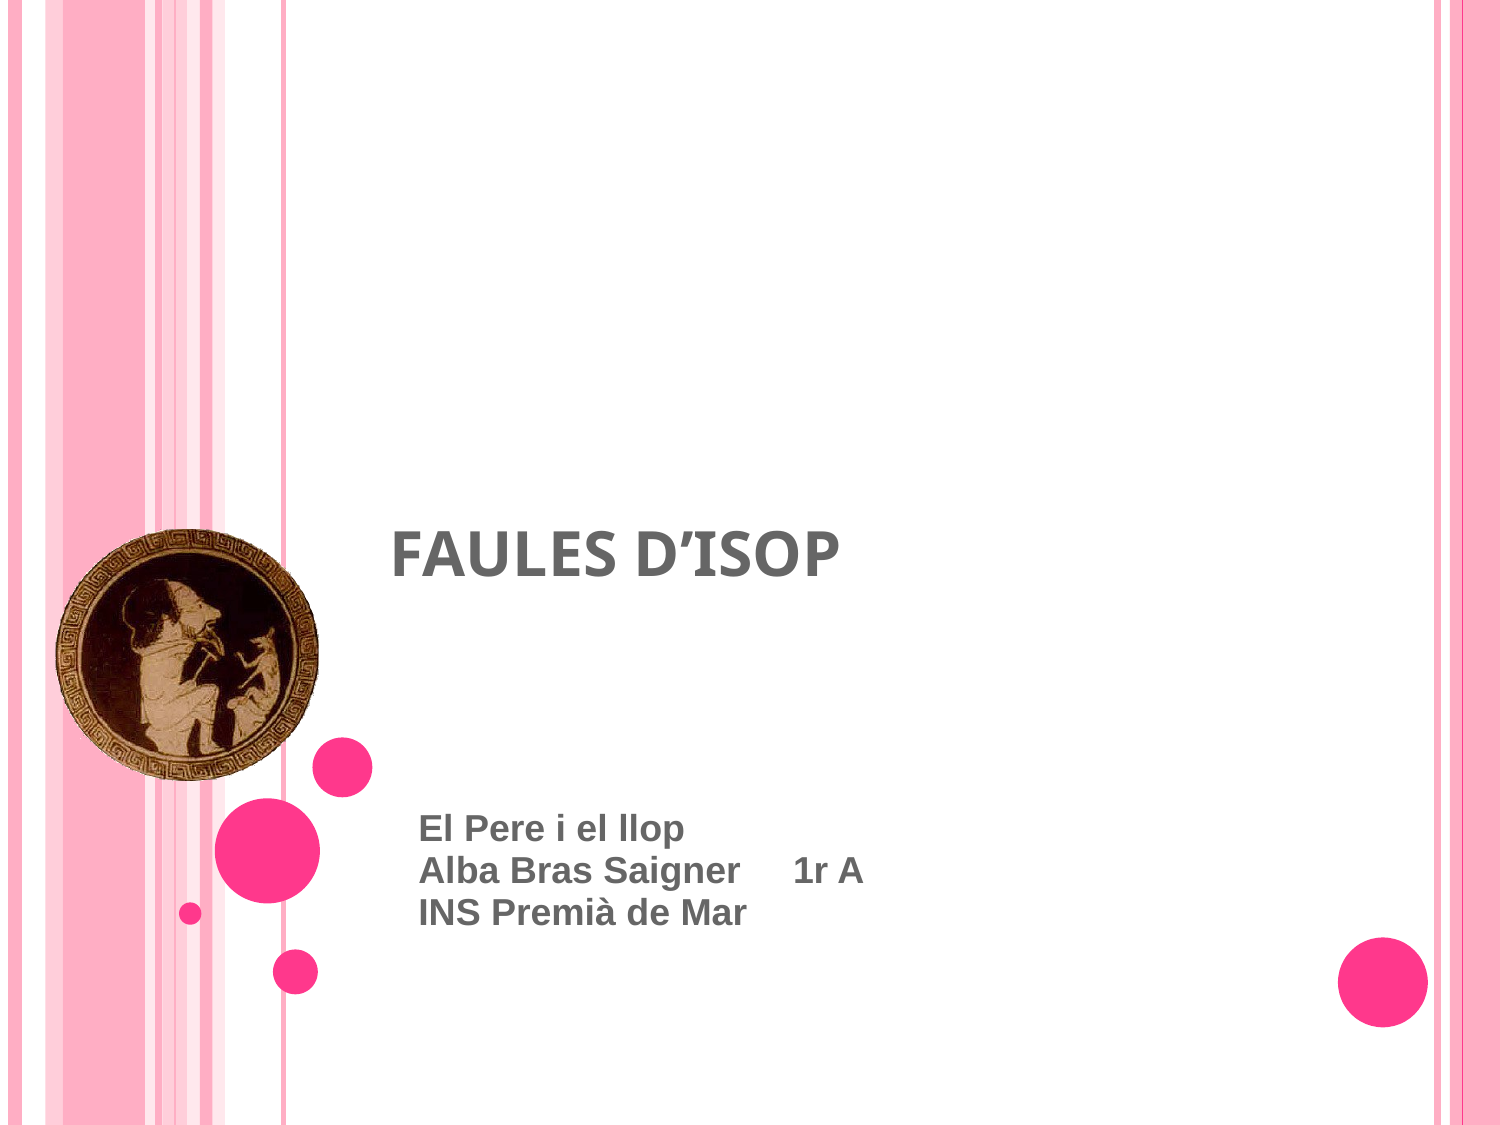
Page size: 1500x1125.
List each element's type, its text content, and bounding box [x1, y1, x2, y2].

picture [46, 515, 328, 794]
text_box FAULES D’ISOP [375, 501, 1034, 709]
text_box El Pere i el llop Alba Bras Saigner 1r A INS Premià de Mar [403, 800, 975, 945]
